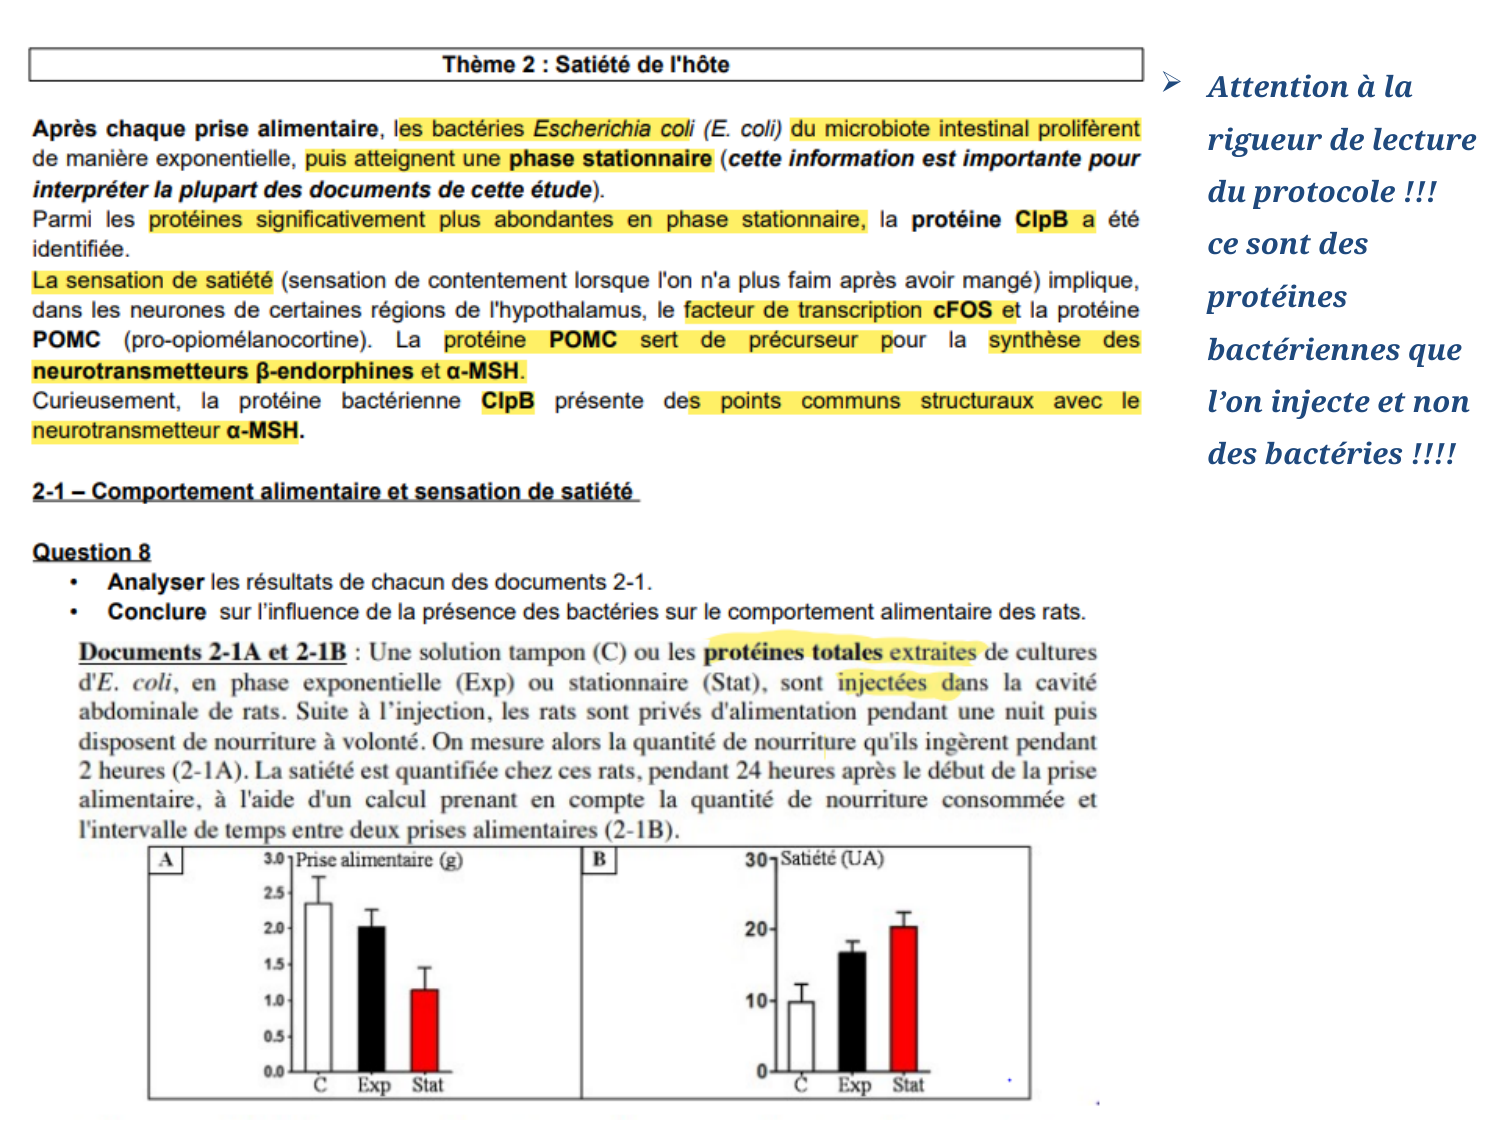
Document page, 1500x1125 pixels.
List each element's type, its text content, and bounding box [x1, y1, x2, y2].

picture [16, 35, 1170, 1120]
text_box Attention à la rigueur de lecture du protocole !!! ce sont des protéines bactériennes que l’on injecte et non des bactéries !!!! [1145, 43, 1500, 479]
